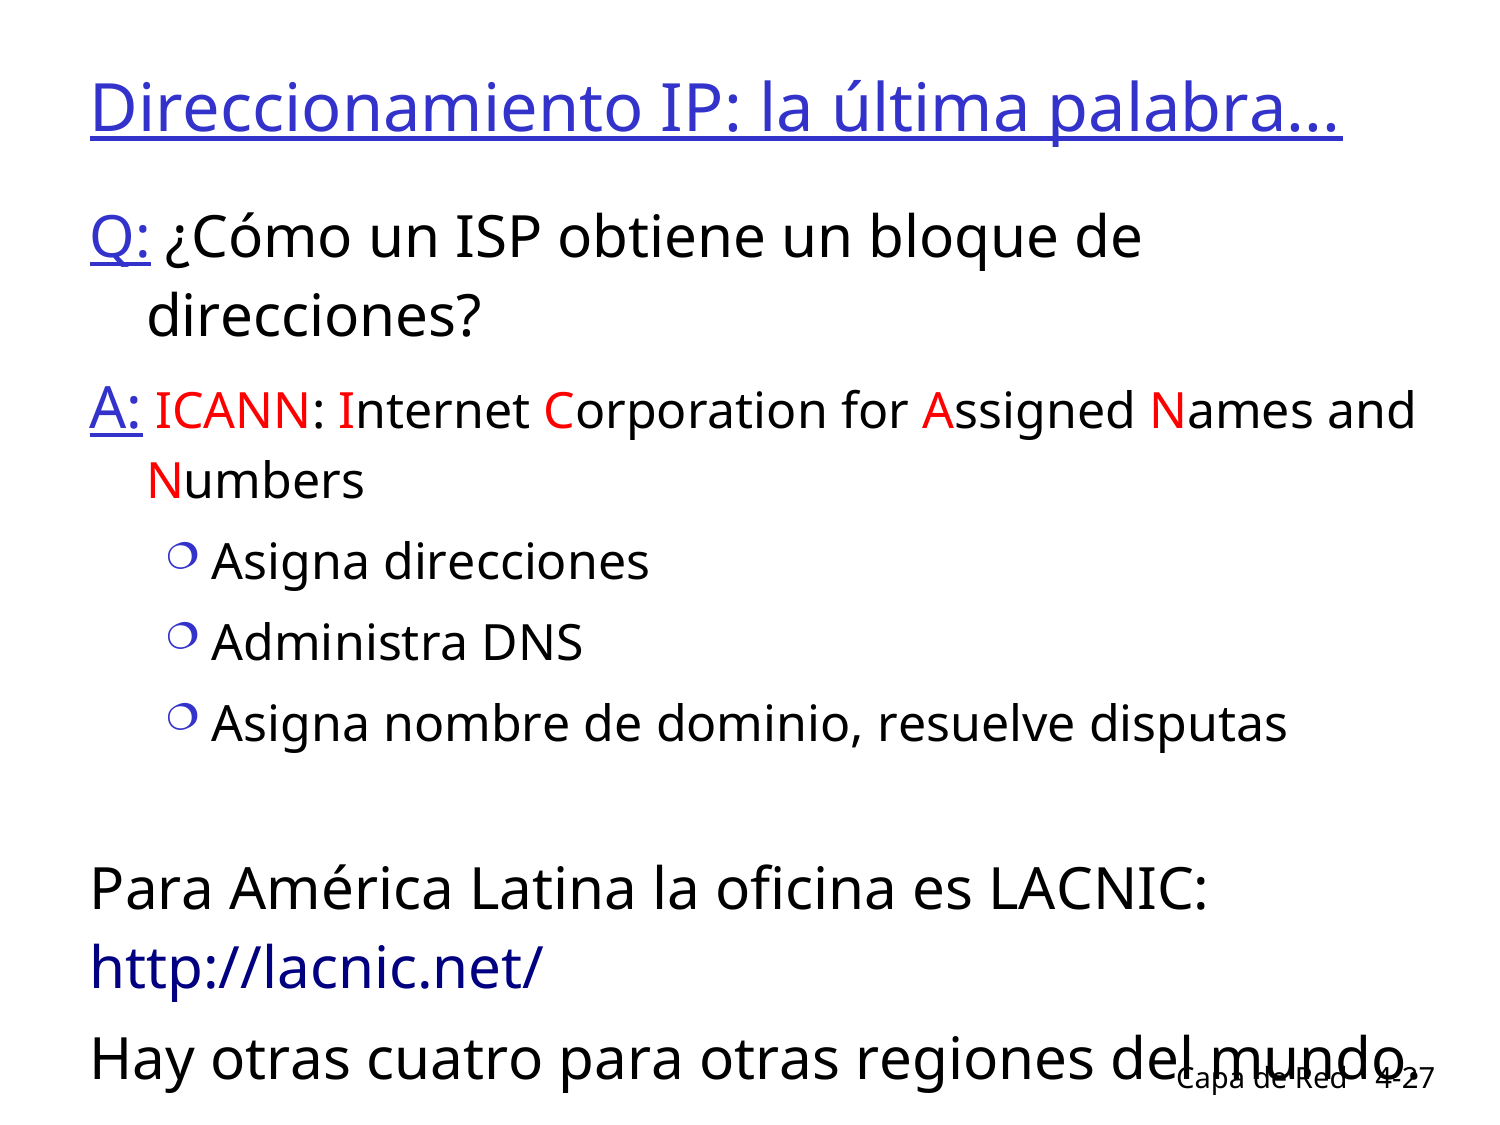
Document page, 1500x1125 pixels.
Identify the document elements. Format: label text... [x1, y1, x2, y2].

title Direccionamiento IP: la última palabra... [75, 23, 1463, 187]
list Q: ¿Cómo un ISP obtiene un bloque de direcciones? A: ICANN: Internet Corporation for Assigned Names and Numbers Asigna direcciones Administra DNS Asigna nombre de dominio, resuelve disputas Para América Latina la oficina es LACNIC: http://lacnic.net/ Hay otras cuatro para otras regiones del mundo. [75, 187, 1463, 1029]
